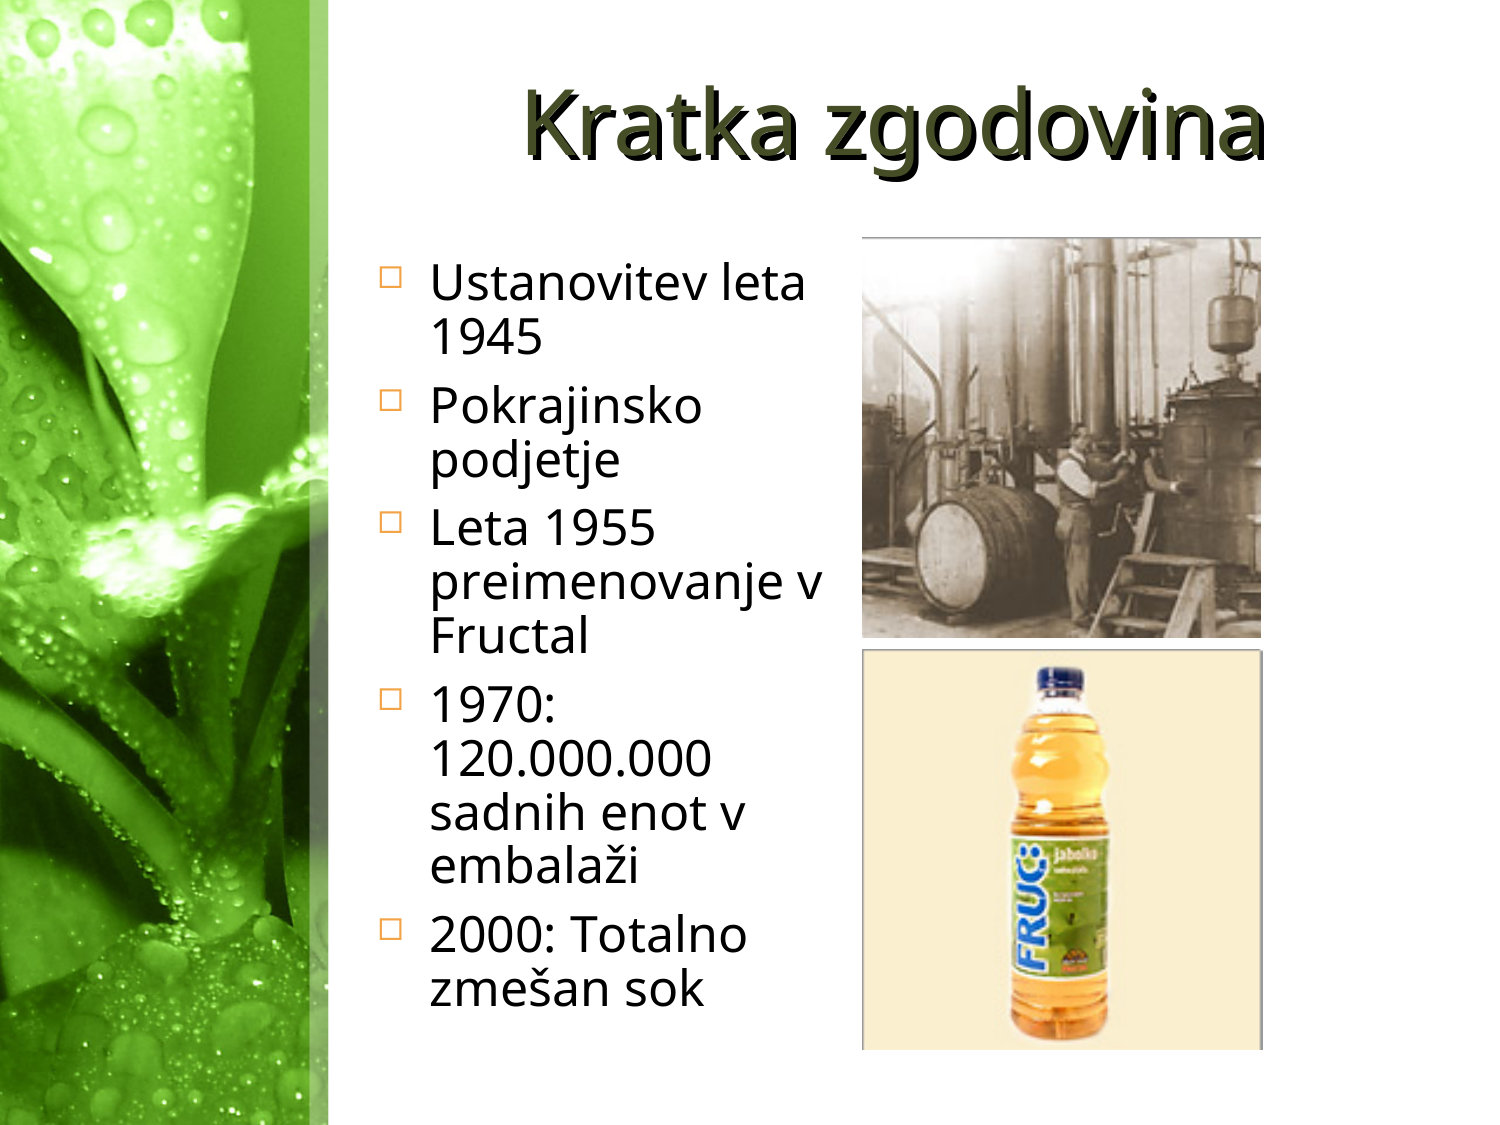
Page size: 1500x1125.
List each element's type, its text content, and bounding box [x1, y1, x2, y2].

picture [0, 0, 1500, 1125]
text_box [862, 237, 1261, 638]
list Ustanovitev leta 1945 Pokrajinsko podjetje Leta 1955 preimenovanje v Fructal 1970: 120.000.000 sadnih enot v embalaži 2000: Totalno zmešan sok [362, 249, 850, 1094]
title Kratka zgodovina [349, 37, 1438, 201]
